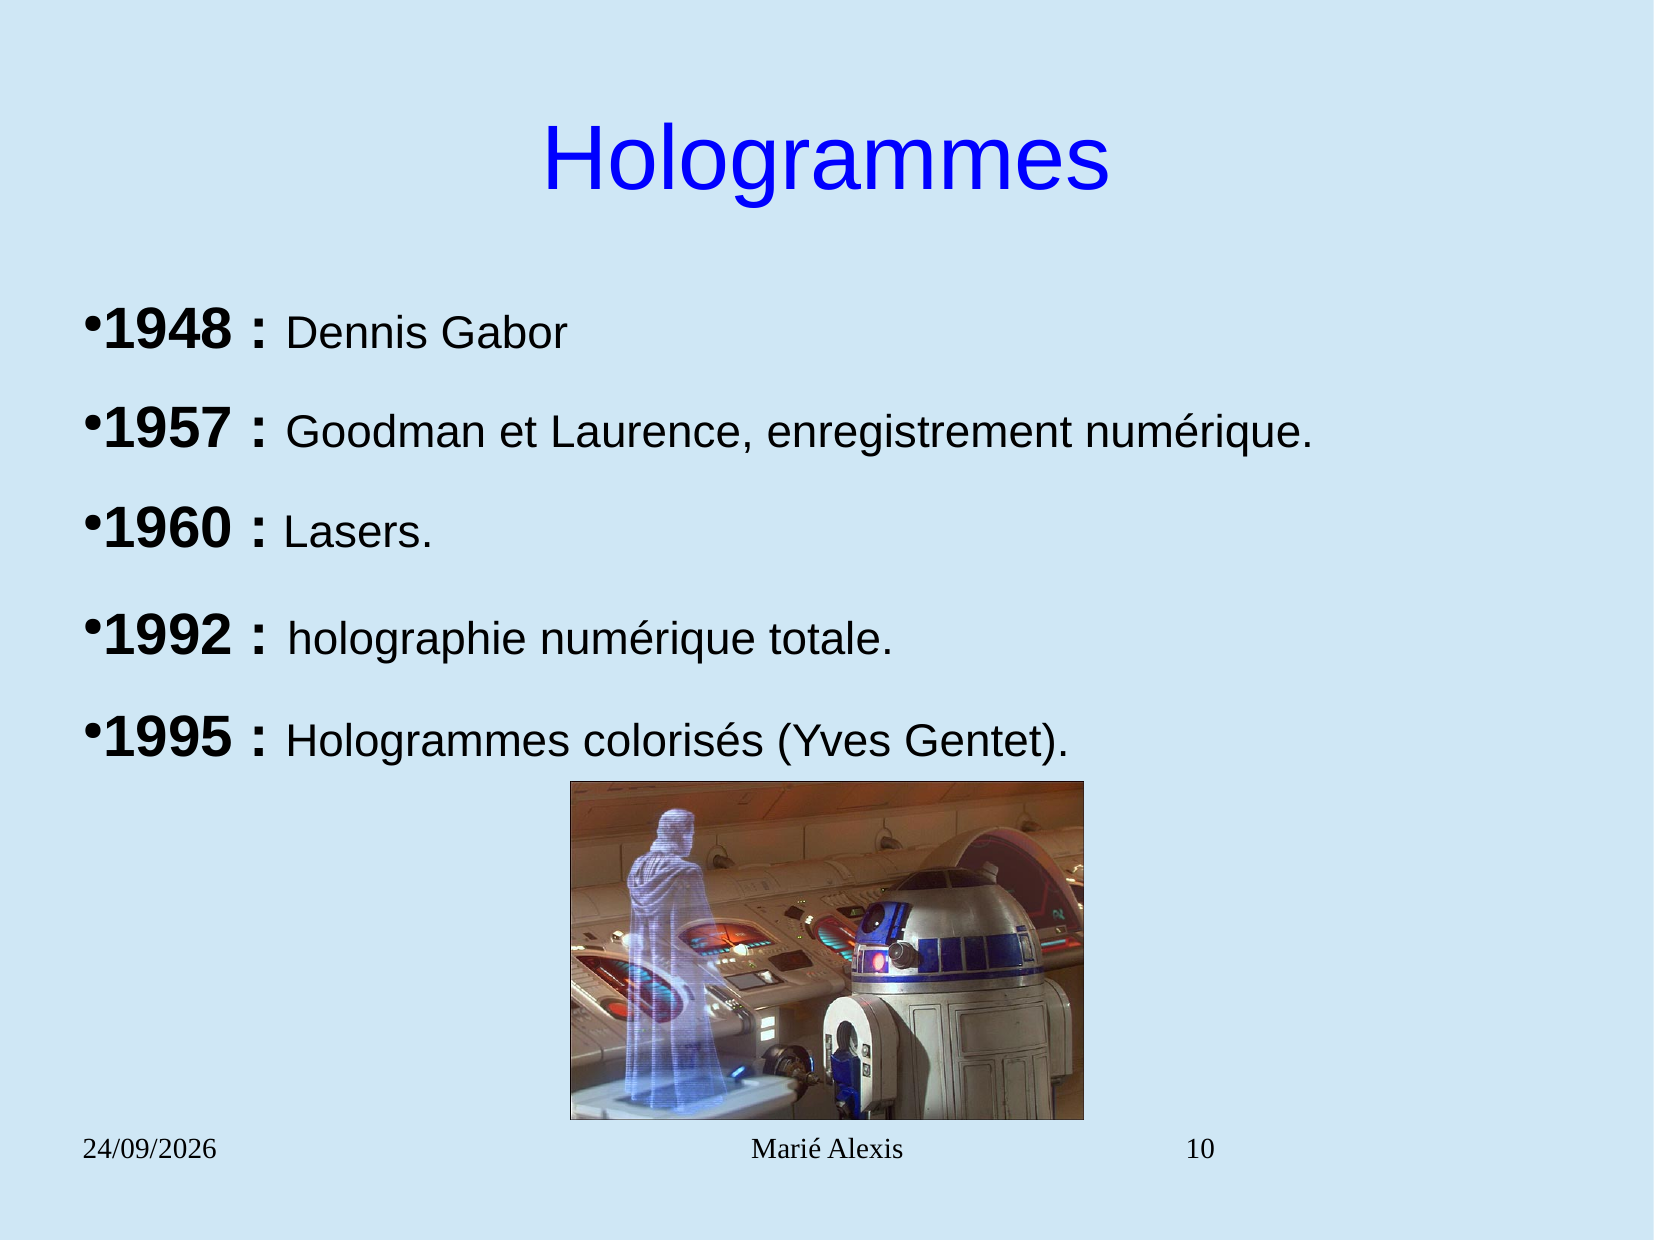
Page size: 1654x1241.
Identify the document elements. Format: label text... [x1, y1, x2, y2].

list 1948 : Dennis Gabor 1957 : Goodman et Laurence, enregistrement numérique. 1960 : Lasers. 1992 : holographie numérique totale. 1995 : Hologrammes colorisés (Yves Gentet). [82, 290, 1571, 772]
text_box [1185, 1129, 1571, 1216]
picture [570, 781, 1084, 1120]
text_box Marié Alexis [565, 1129, 1090, 1216]
title Hologrammes [82, 49, 1571, 257]
text_box [82, 1129, 468, 1216]
